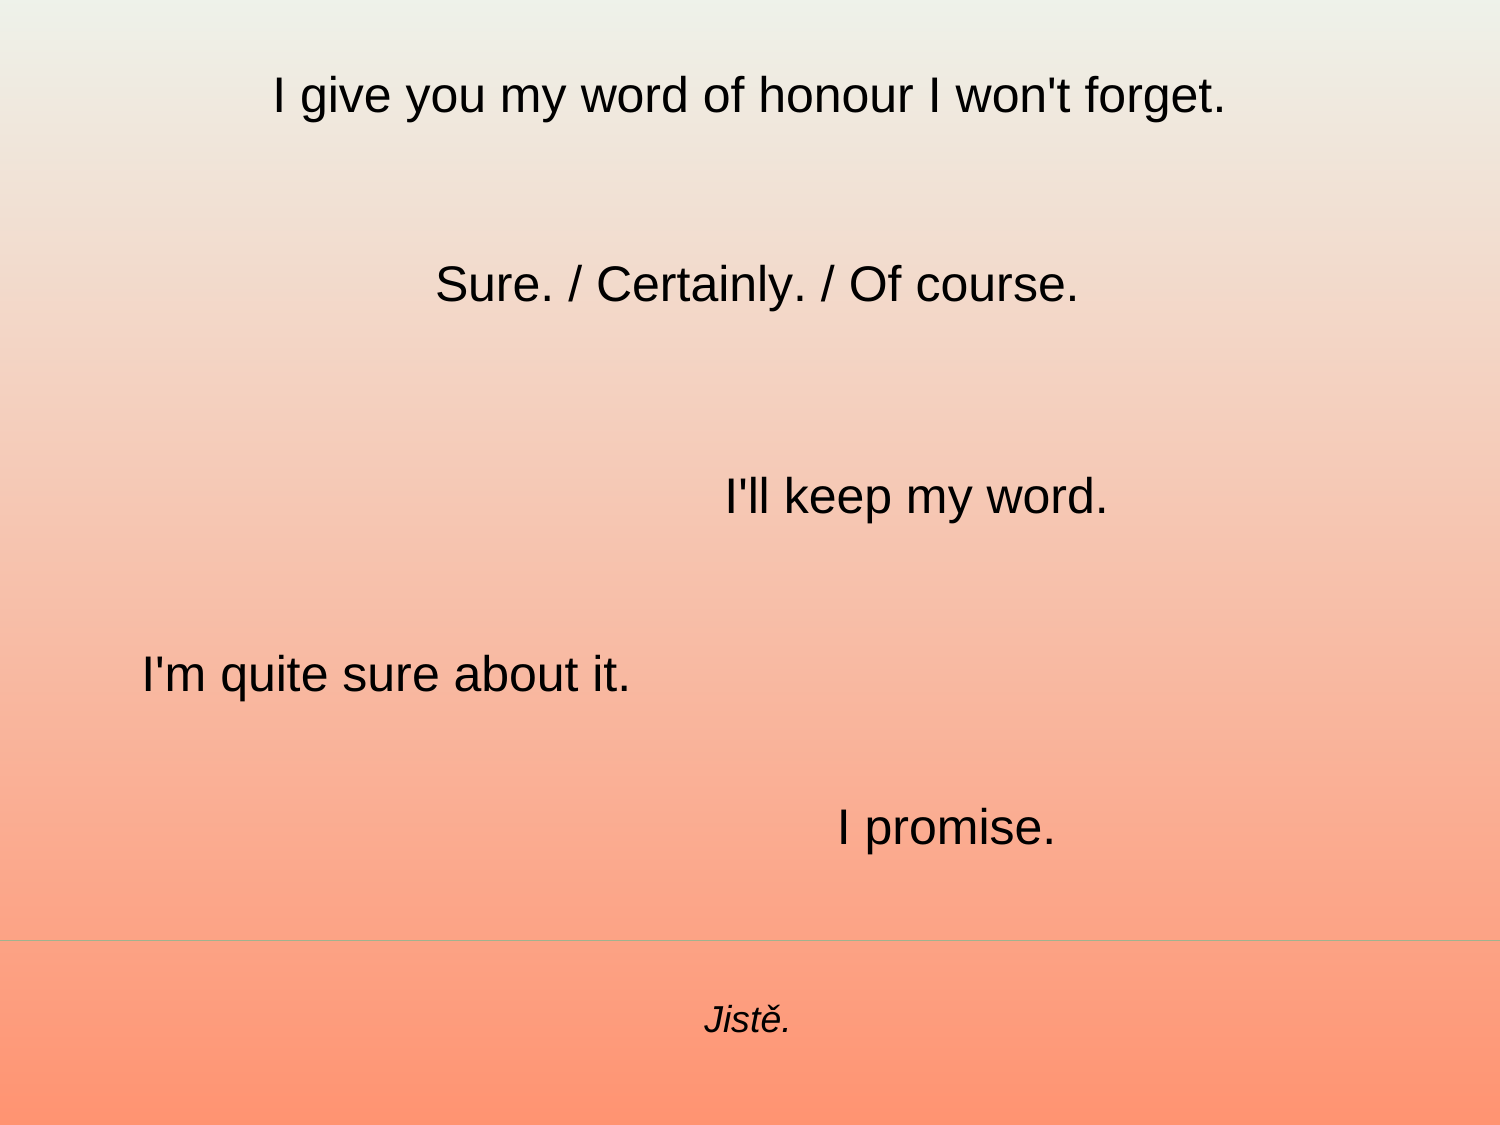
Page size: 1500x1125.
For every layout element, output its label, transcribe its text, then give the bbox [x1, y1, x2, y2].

text_box I give you my word of honour I won't forget. [0, 54, 1500, 131]
text_box Sure. / Certainly. / Of course. [420, 243, 1096, 319]
text_box Jistě. [689, 987, 807, 1049]
text_box I'll keep my word. [709, 456, 1124, 532]
text_box I promise. [822, 786, 1072, 863]
text_box I'm quite sure about it. [126, 633, 647, 709]
